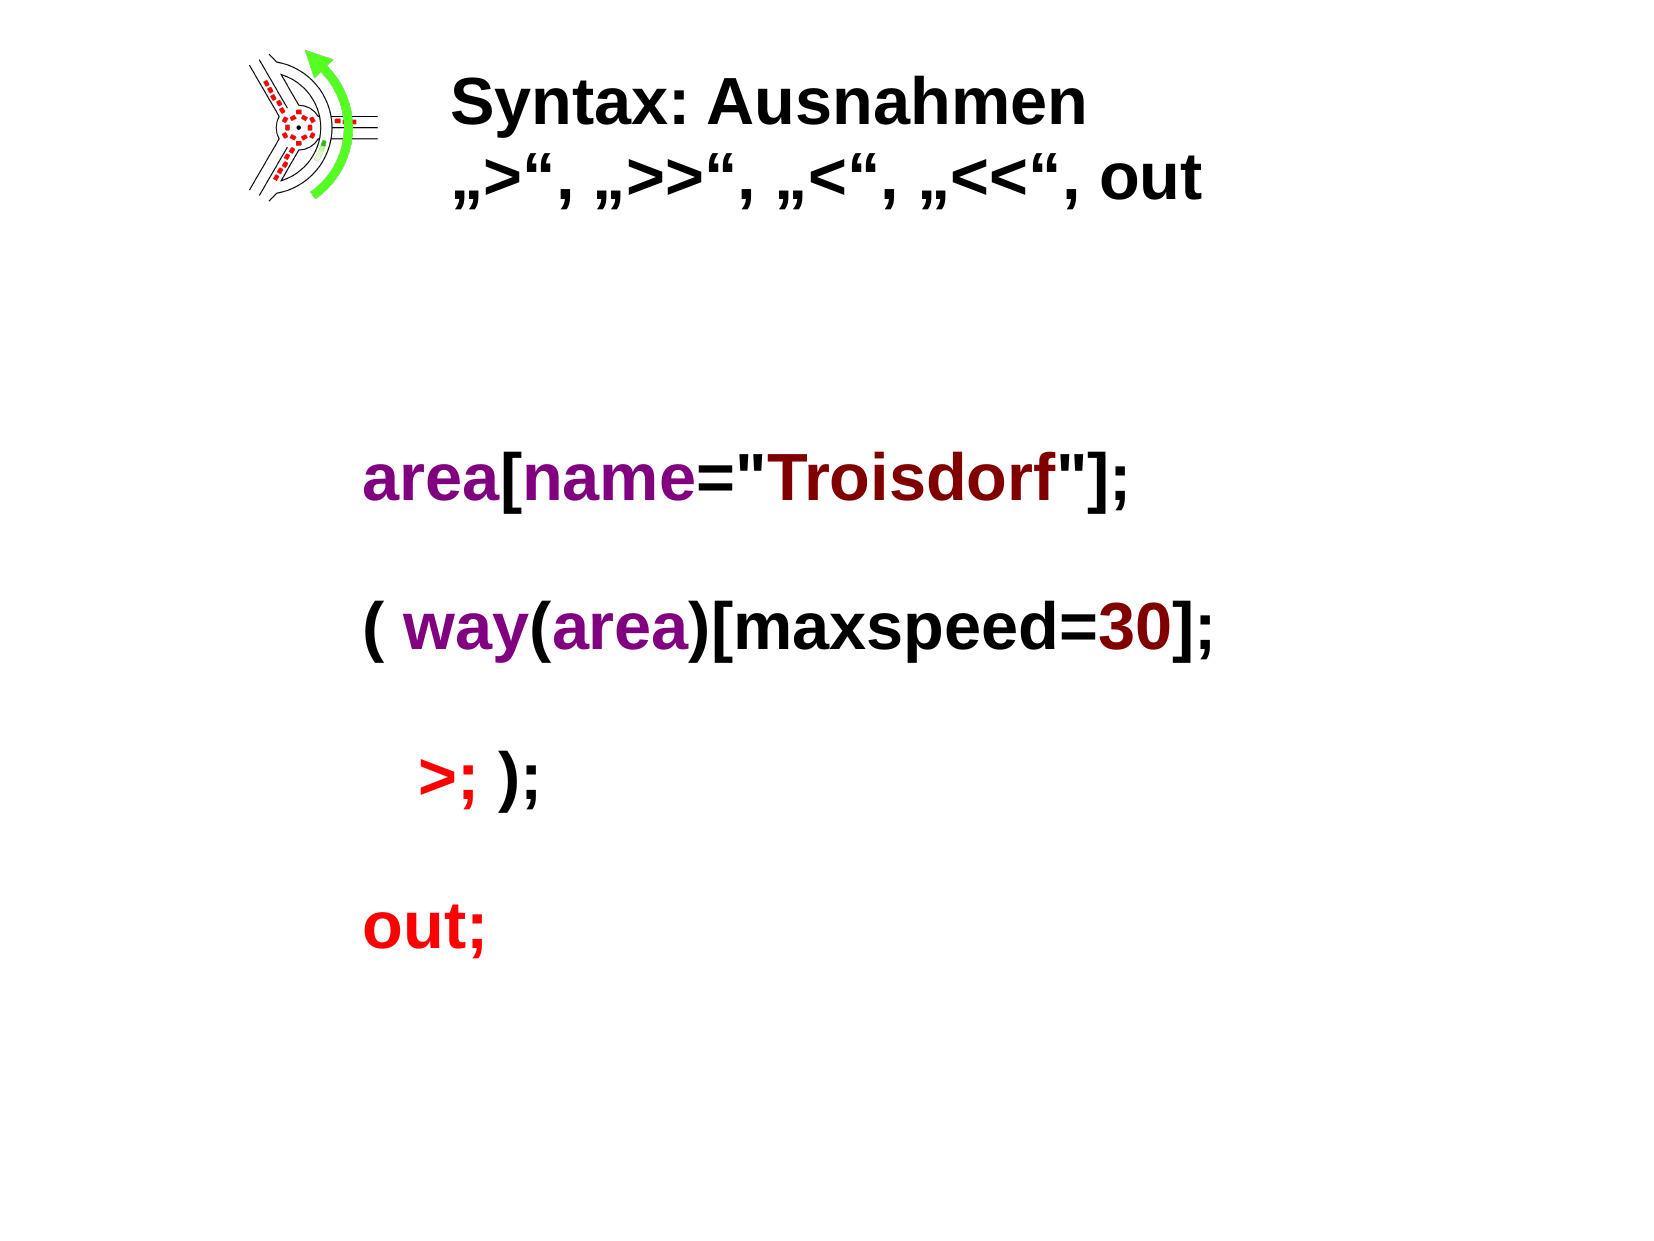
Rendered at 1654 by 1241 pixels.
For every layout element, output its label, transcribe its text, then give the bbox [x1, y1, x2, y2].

text_box area[name="Troisdorf"]; ( way(area)[maxspeed=30]; >; ); out; [348, 432, 1235, 971]
picture [232, 49, 390, 206]
text_box Syntax: Ausnahmen „>“, „>>“, „<“, „<<“, out [435, 56, 1219, 222]
